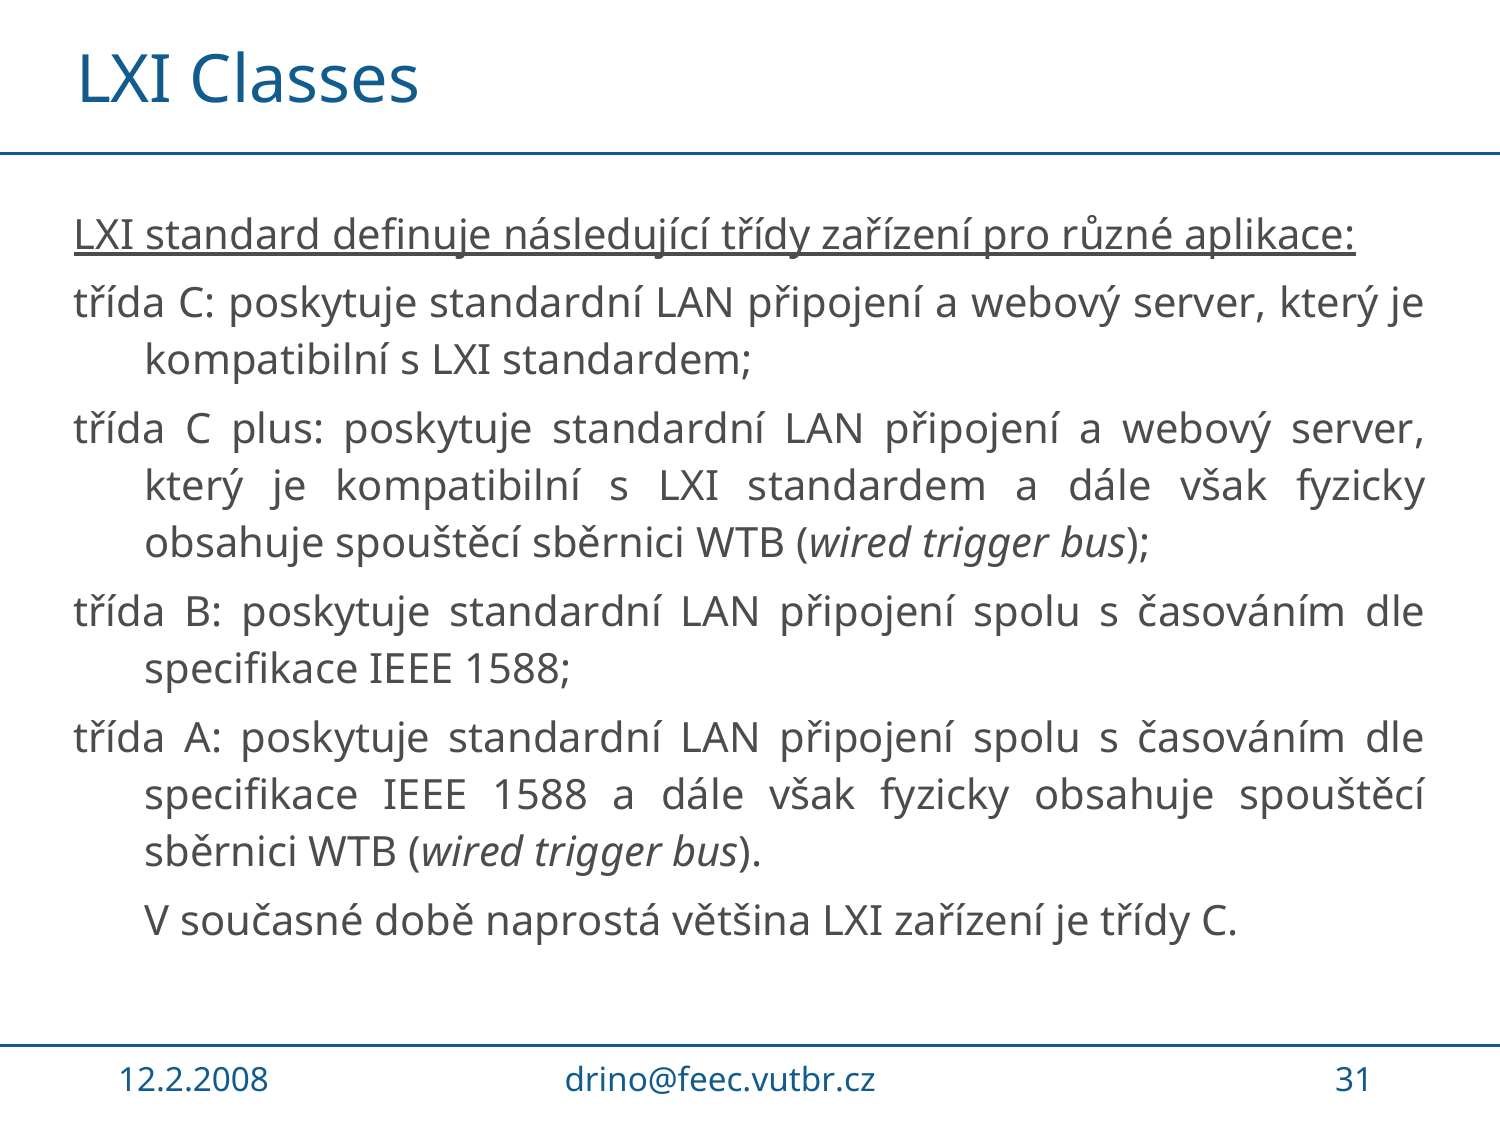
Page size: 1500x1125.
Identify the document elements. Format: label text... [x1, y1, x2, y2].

text_box 1 [1075, 1049, 1388, 1125]
text_box LXI standard definuje následující třídy zařízení pro různé aplikace: třída C: poskytuje standardní LAN připojení a webový server, který je kompatibilní s LXI standardem; třída C plus: poskytuje standardní LAN připojení a webový server, který je kompatibilní s LXI standardem a dále však fyzicky obsahuje spouštěcí sběrnici WTB (wired trigger bus); třída B: poskytuje standardní LAN připojení spolu s časováním dle specifikace IEEE 1588; třída A: poskytuje standardní LAN připojení spolu s časováním dle specifikace IEEE 1588 a dále však fyzicky obsahuje spouštěcí sběrnici WTB (wired trigger bus). V současné době naprostá většina LXI zařízení je třídy C. [59, 196, 1442, 956]
text_box drino@feec.vutbr.cz [454, 1049, 987, 1125]
title LXI Classes [0, 0, 1500, 152]
text_box 12.2.2008 [103, 1049, 432, 1125]
